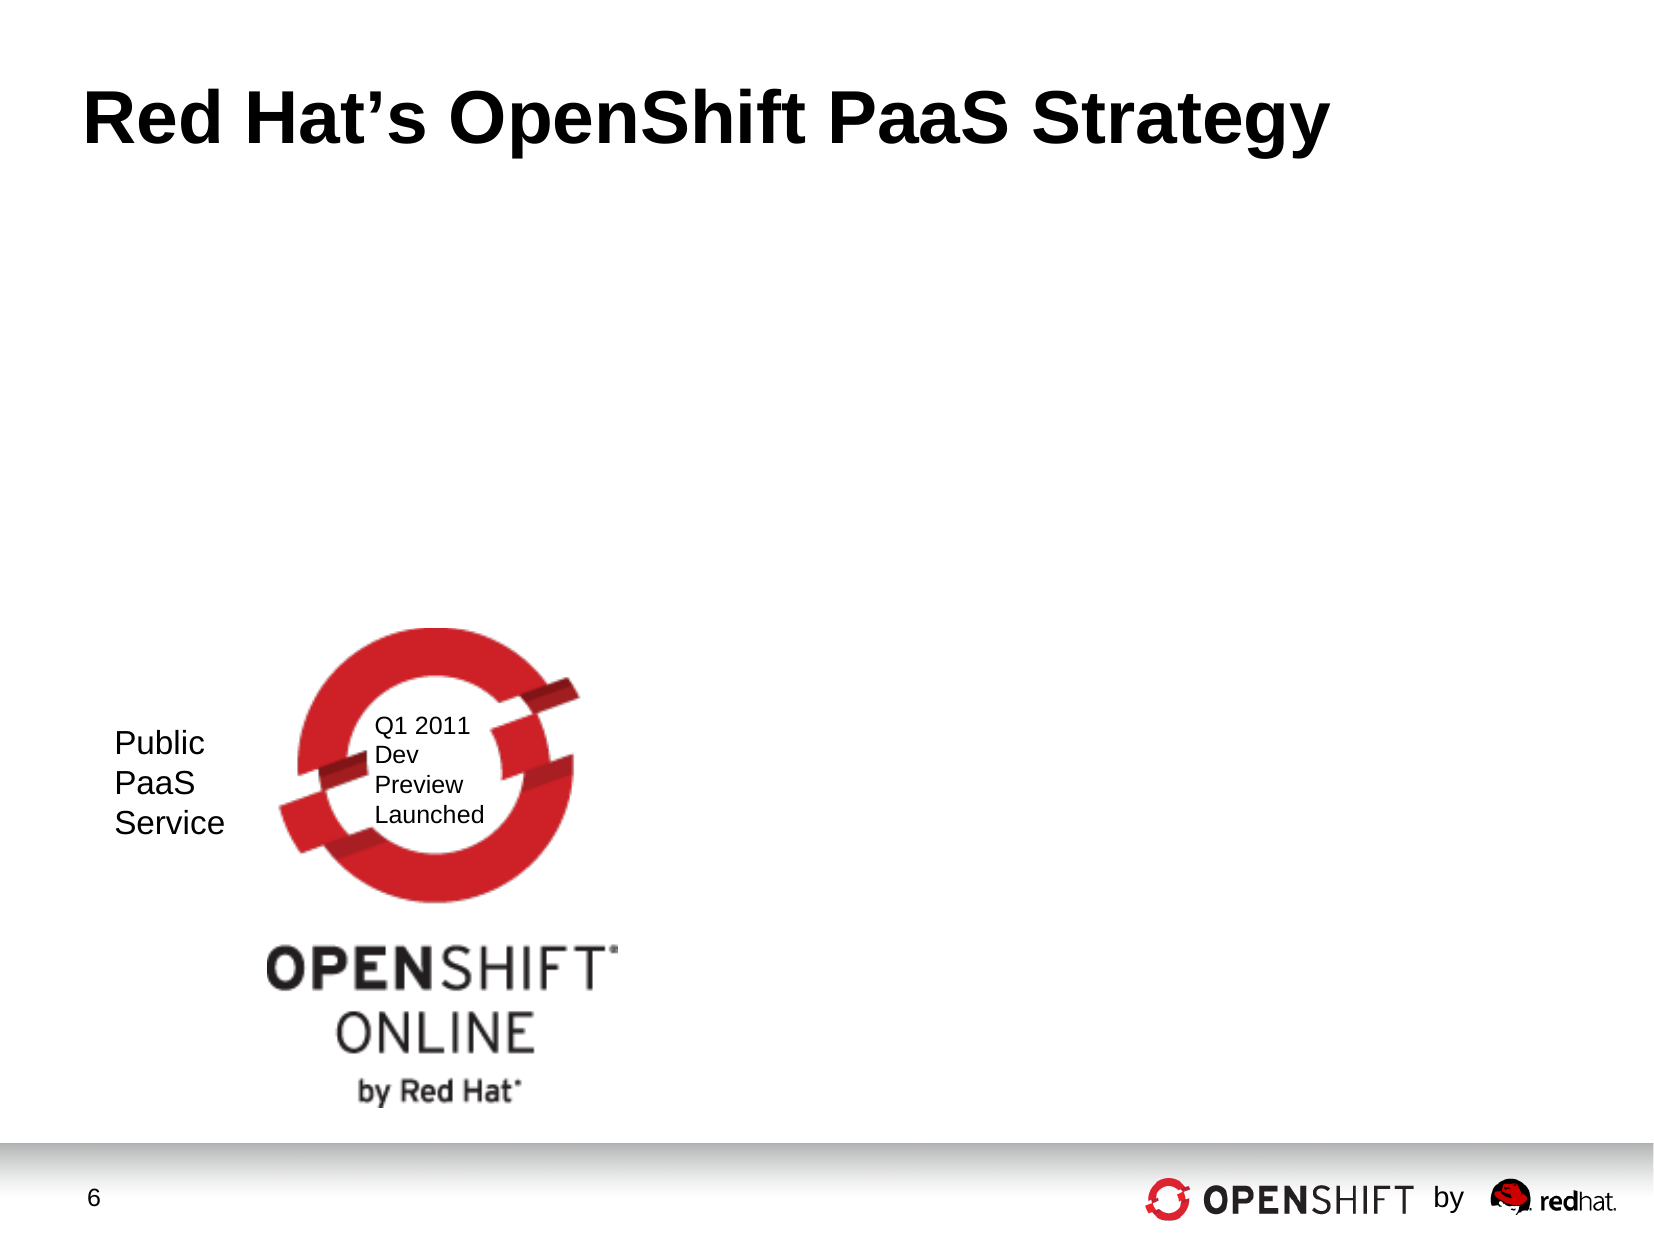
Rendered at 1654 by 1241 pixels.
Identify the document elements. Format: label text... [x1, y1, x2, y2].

text_box Public PaaS Service [99, 689, 284, 870]
picture [267, 628, 618, 1108]
title Red Hat’s OpenShift PaaS Strategy [82, 25, 1571, 213]
text_box Q1 2011 Dev Preview Launched [359, 677, 544, 857]
picture [0, 1143, 1654, 1241]
